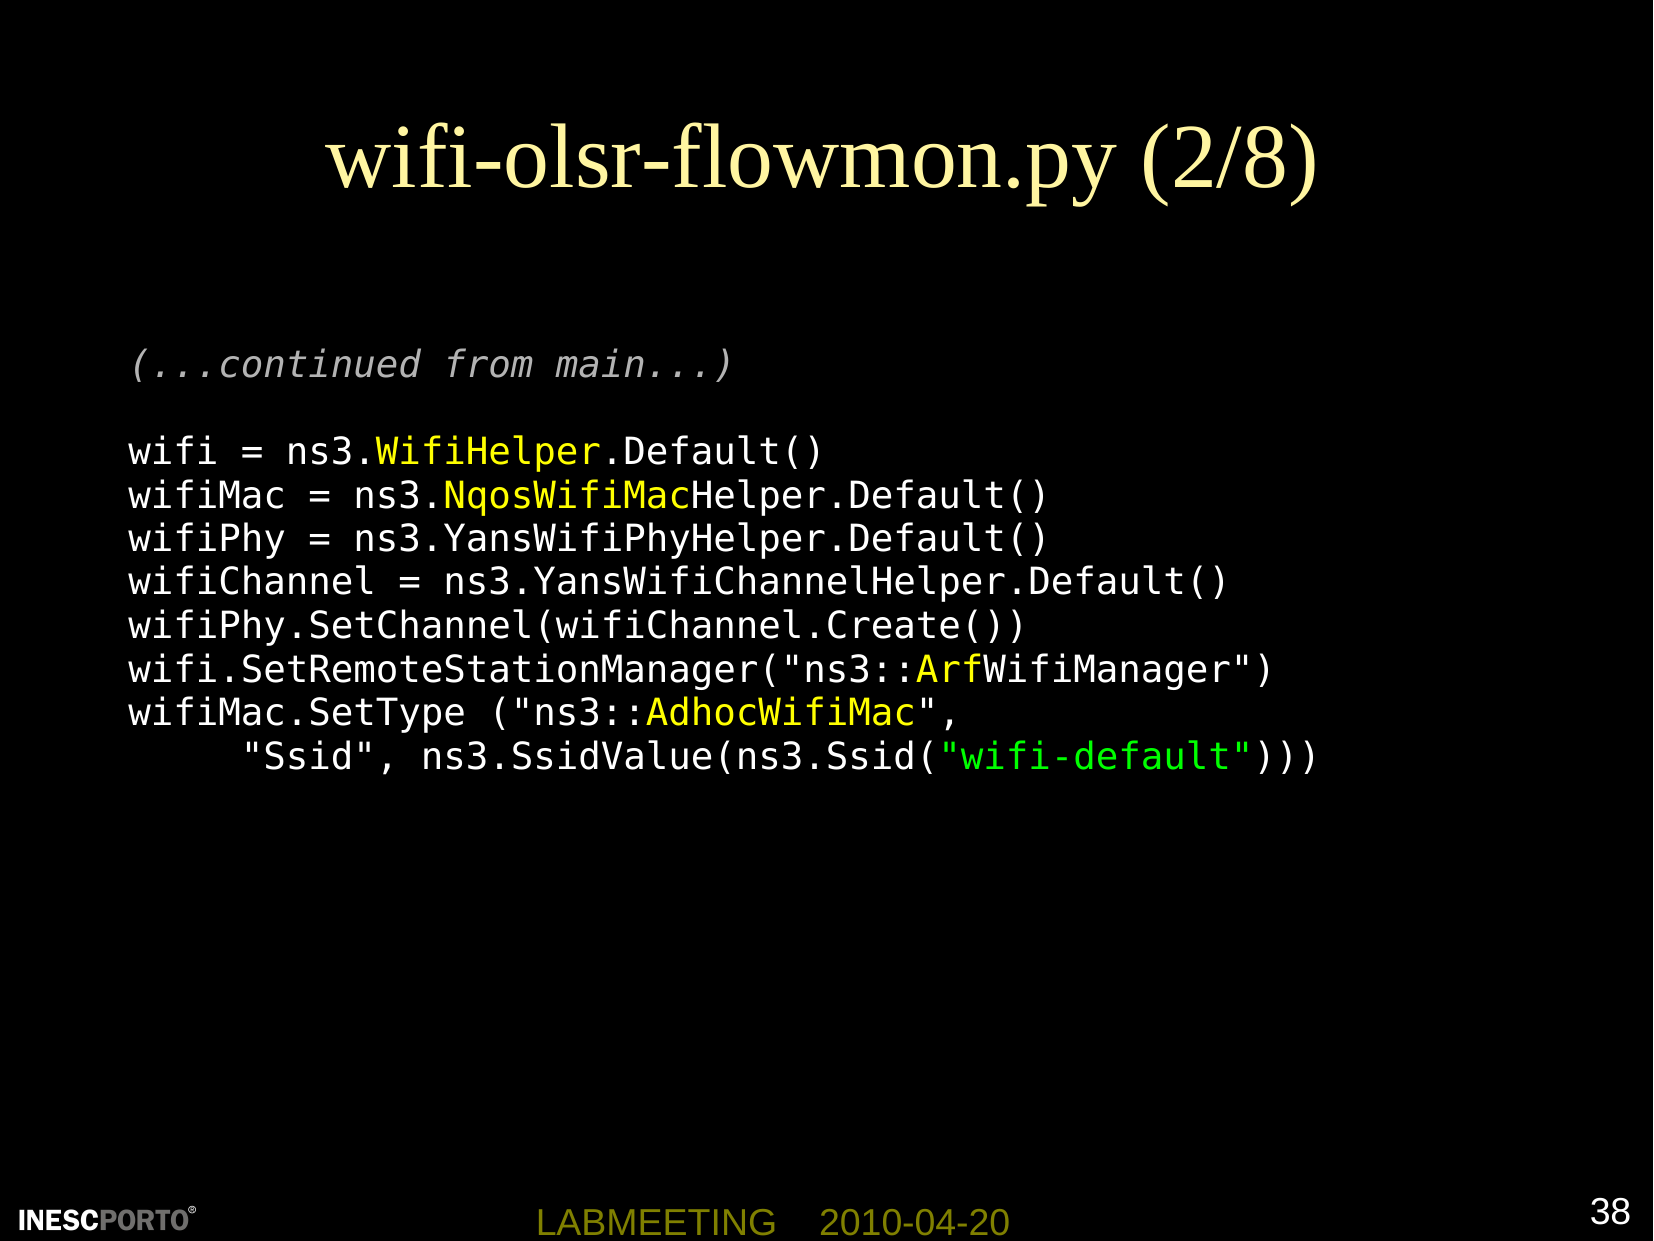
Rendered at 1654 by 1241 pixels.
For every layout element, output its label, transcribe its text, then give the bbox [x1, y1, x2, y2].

title wifi-olsr-flowmon.py (2/8) [40, 56, 1607, 257]
picture [9, 1181, 201, 1241]
text_box (...continued from main...) wifi = ns3.WifiHelper.Default() wifiMac = ns3.NqosWifiMacHelper.Default() wifiPhy = ns3.YansWifiPhyHelper.Default() wifiChannel = ns3.YansWifiChannelHelper.Default() wifiPhy.SetChannel(wifiChannel.Create()) wifi.SetRemoteStationManager("ns3::ArfWifiManager") wifiMac.SetType ("ns3::AdhocWifiMac", "Ssid", ns3.SsidValue(ns3.Ssid("wifi-default"))) [23, 291, 1532, 1004]
